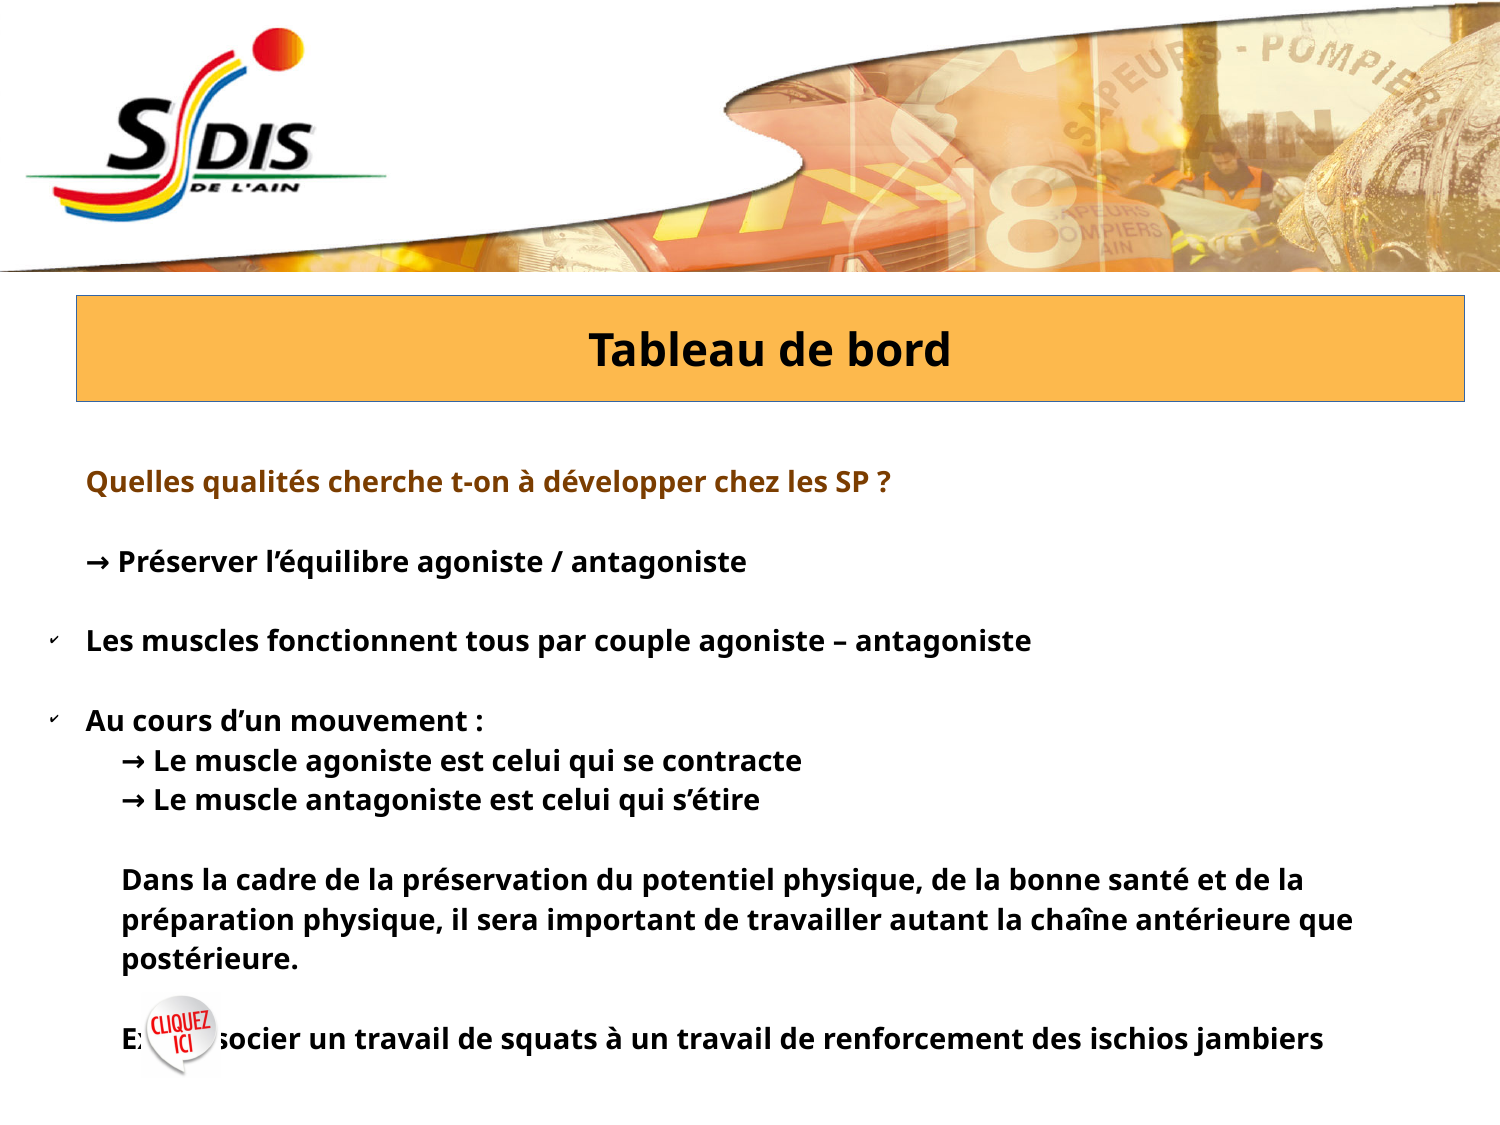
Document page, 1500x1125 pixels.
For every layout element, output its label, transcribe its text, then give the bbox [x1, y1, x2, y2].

text_box Tableau de bord [76, 295, 1465, 402]
picture [141, 992, 221, 1078]
picture [0, 0, 1500, 272]
text_box Quelles qualités cherche t-on à développer chez les SP ? → Préserver l’équilibre agoniste / antagoniste Les muscles fonctionnent tous par couple agoniste – antagoniste Au cours d’un mouvement : → Le muscle agoniste est celui qui se contracte → Le muscle antagoniste est celui qui s’étire Dans la cadre de la préservation du potentiel physique, de la bonne santé et de la préparation physique, il sera important de travailler autant la chaîne antérieure que postérieure. Ex : Associer un travail de squats à un travail de renforcement des ischios jambiers Vidéo Agoniste - antagoniste [35, 454, 1441, 1125]
